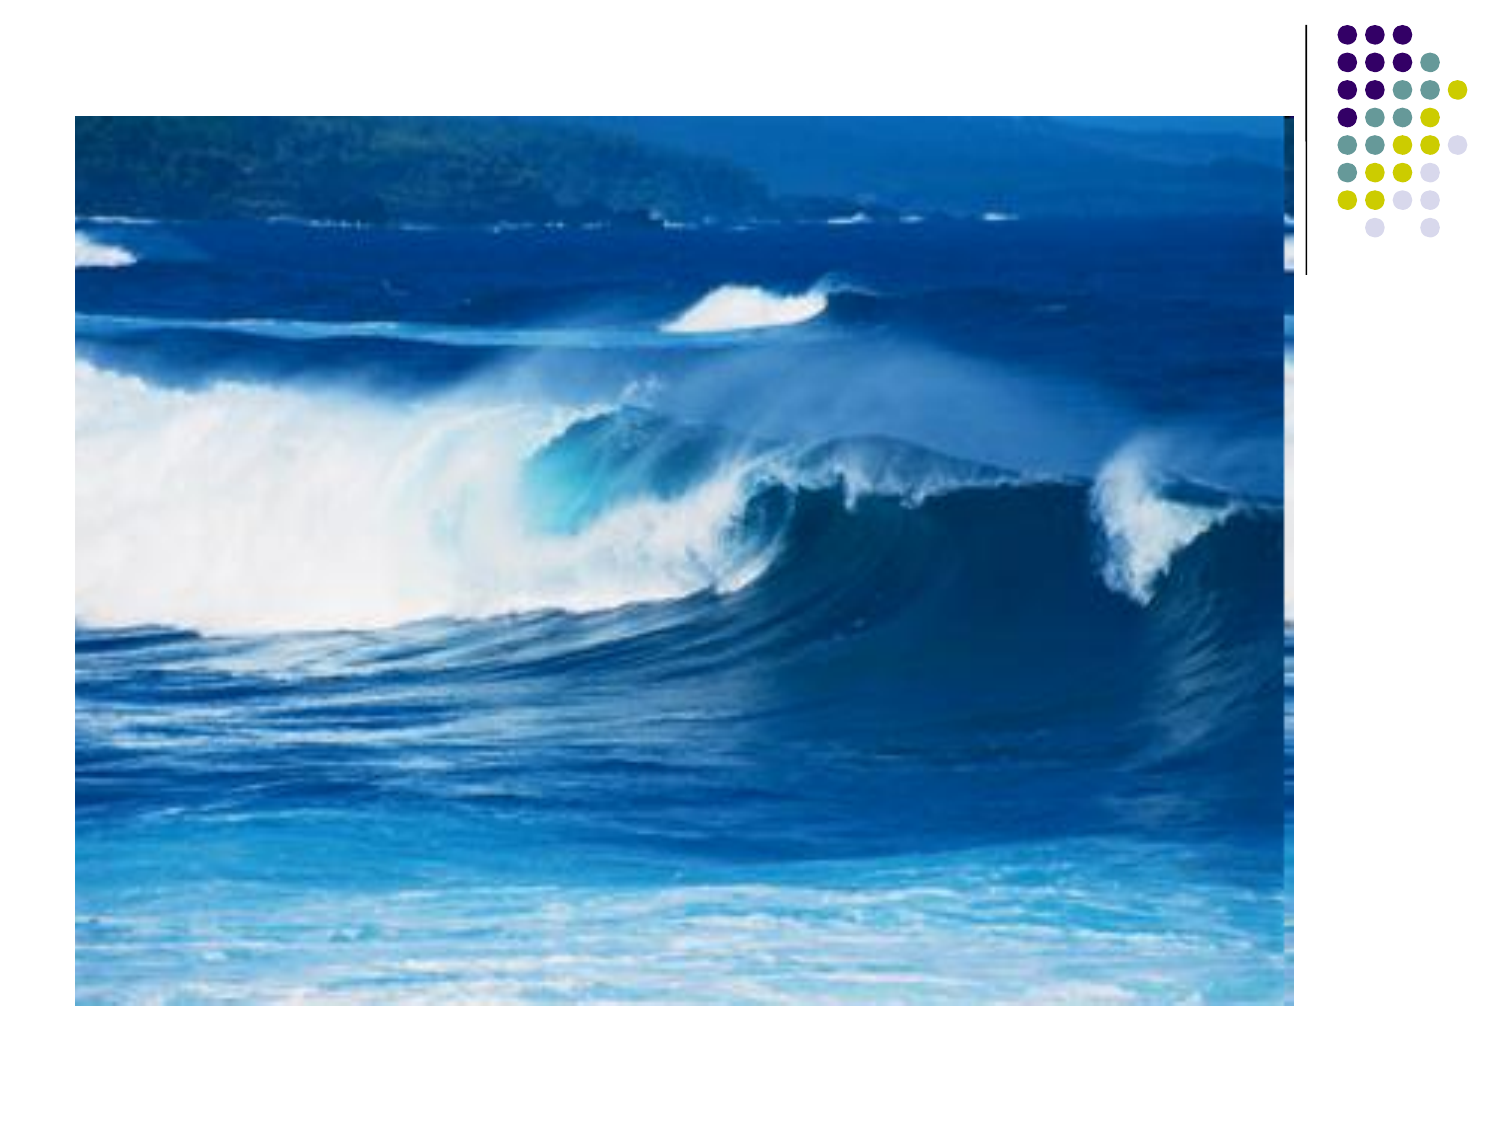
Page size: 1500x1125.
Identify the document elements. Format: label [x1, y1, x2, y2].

picture [75, 116, 1294, 1006]
